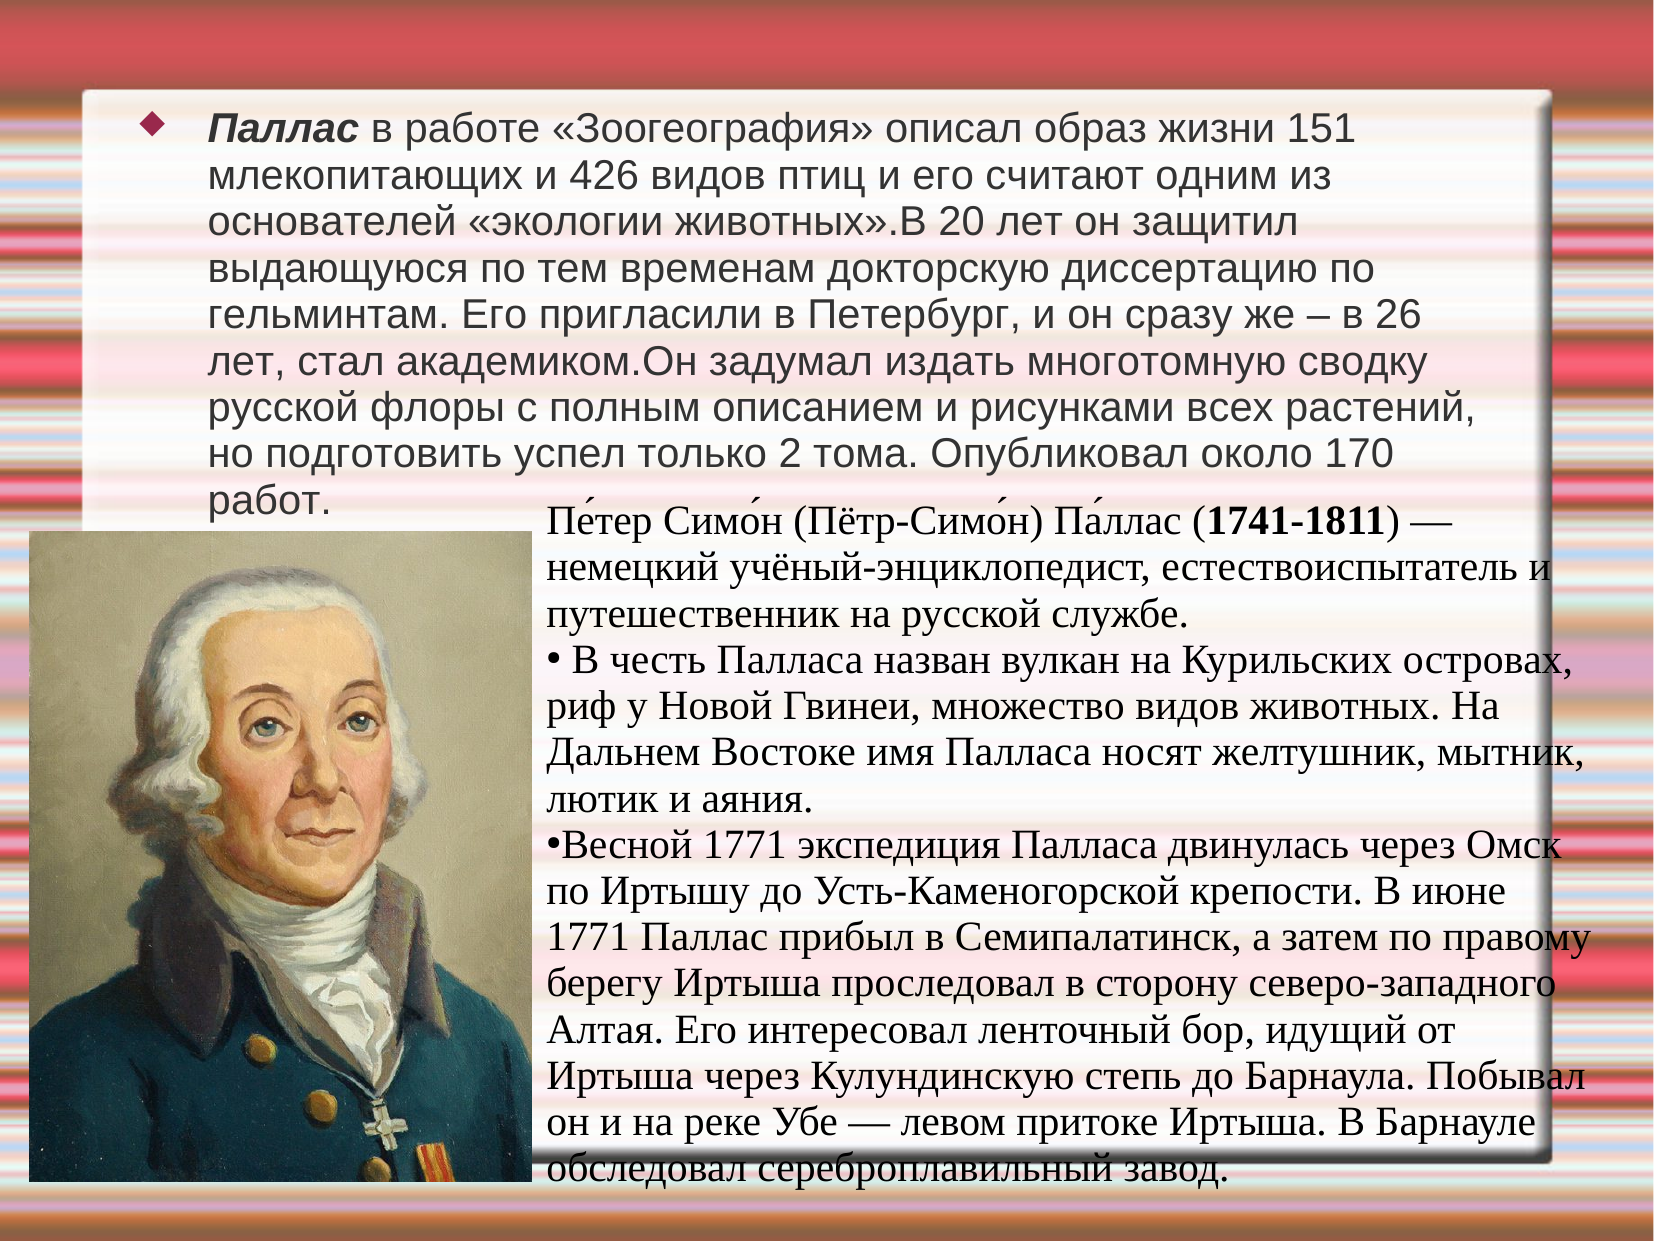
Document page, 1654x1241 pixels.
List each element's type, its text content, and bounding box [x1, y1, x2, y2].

text_box Пе́тер Симо́н (Пётр-Симо́н) Па́ллас (1741-1811) — немецкий учёный-энциклопедист, естествоиспытатель и путешественник на русской службе. В честь Палласа назван вулкан на Курильских островах, риф у Новой Гвинеи, множество видов животных. На Дальнем Востоке имя Палласа носят желтушник, мытник, лютик и аяния. Весной 1771 экспедиция Палласа двинулась через Омск по Иртышу до Усть-Каменогорской крепости. В июне 1771 Паллас прибыл в Семипалатинск, а затем по правому берегу Иртыша проследовал в сторону северо-западного Алтая. Его интересовал ленточный бор, идущий от Иртыша через Кулундинскую степь до Барнаула. Побывал он и на реке Убе — левом притоке Иртыша. В Барнауле обследовал сереброплавильный завод. [531, 489, 1611, 1211]
list Паллас в работе «Зоогеография» описал образ жизни 151 млекопитающих и 426 видов птиц и его считают одним из основателей «экологии животных».В 20 лет он защитил выдающуюся по тем временам докторскую диссертацию по гельминтам. Его пригласили в Петербург, и он сразу же – в 26 лет, стал академиком.Он задумал издать многотомную сводку русской флоры с полным описанием и рисунками всех растений, но подготовить успел только 2 тома. Опубликовал около 170 работ. [124, 49, 1506, 531]
picture [0, 0, 1654, 1241]
